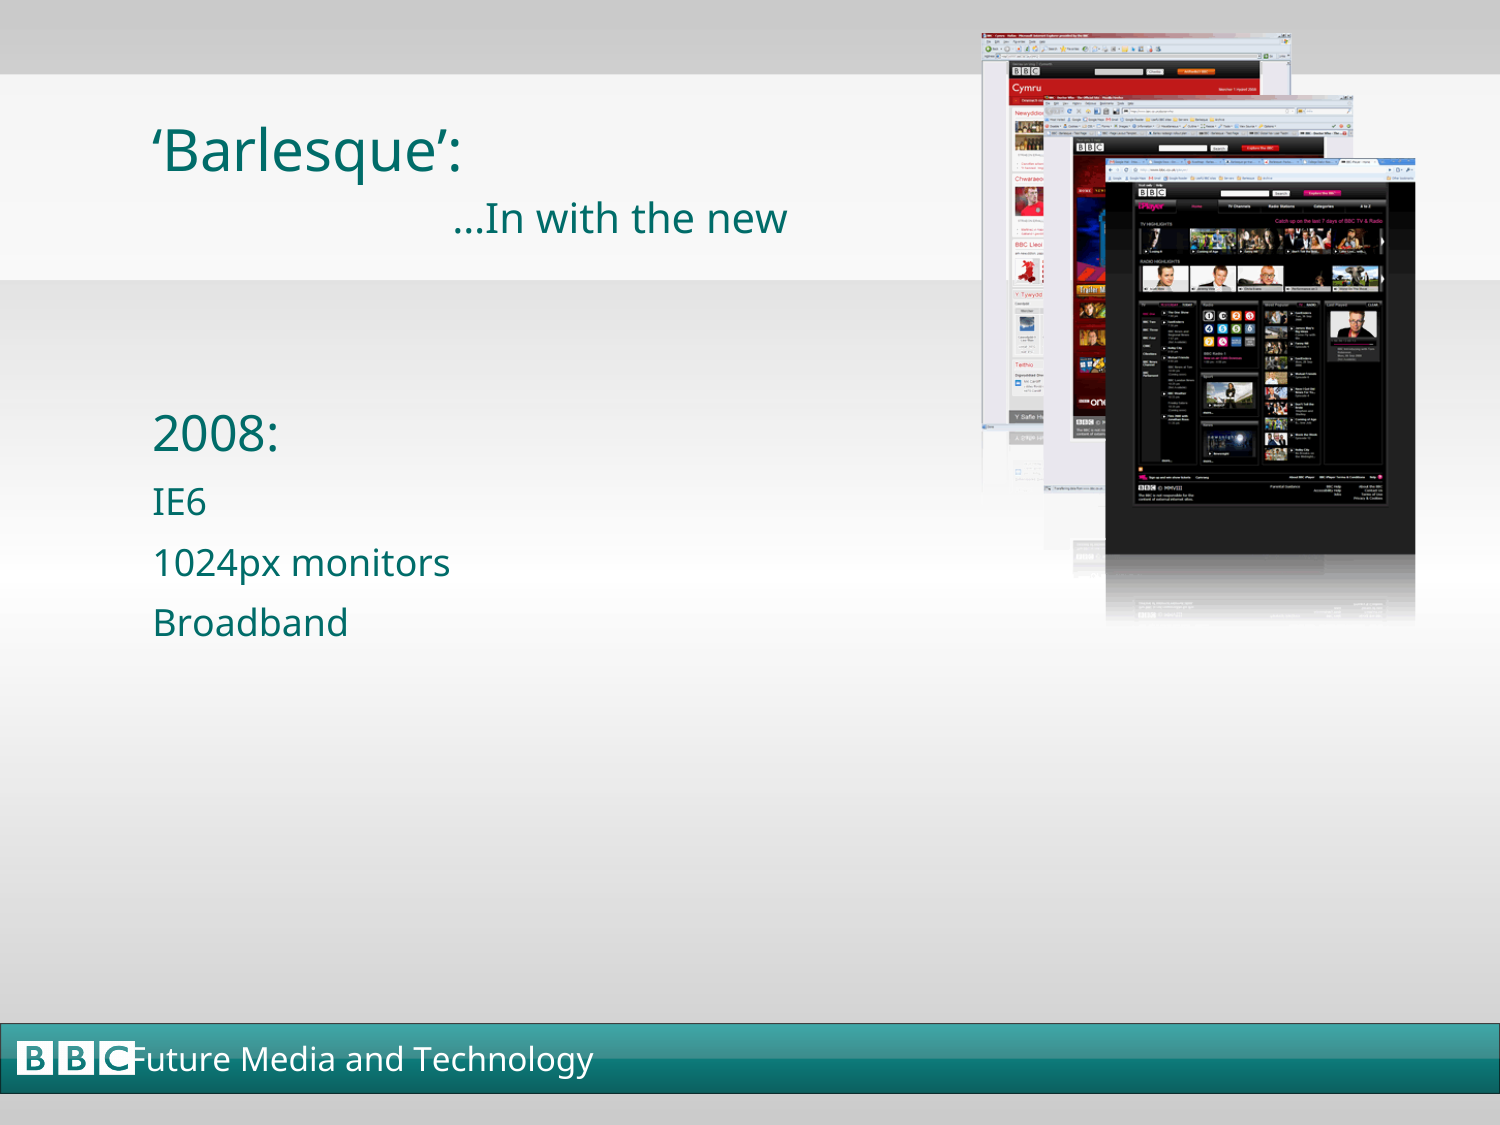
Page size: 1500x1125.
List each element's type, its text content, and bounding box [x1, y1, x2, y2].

list 2008: IE6 1024px monitors Broadband [137, 390, 1426, 1006]
title ‘Barlesque’: …In with the new [137, 84, 968, 272]
picture [0, 1094, 1500, 1125]
picture [0, 0, 1500, 1058]
picture [17, 1041, 135, 1075]
